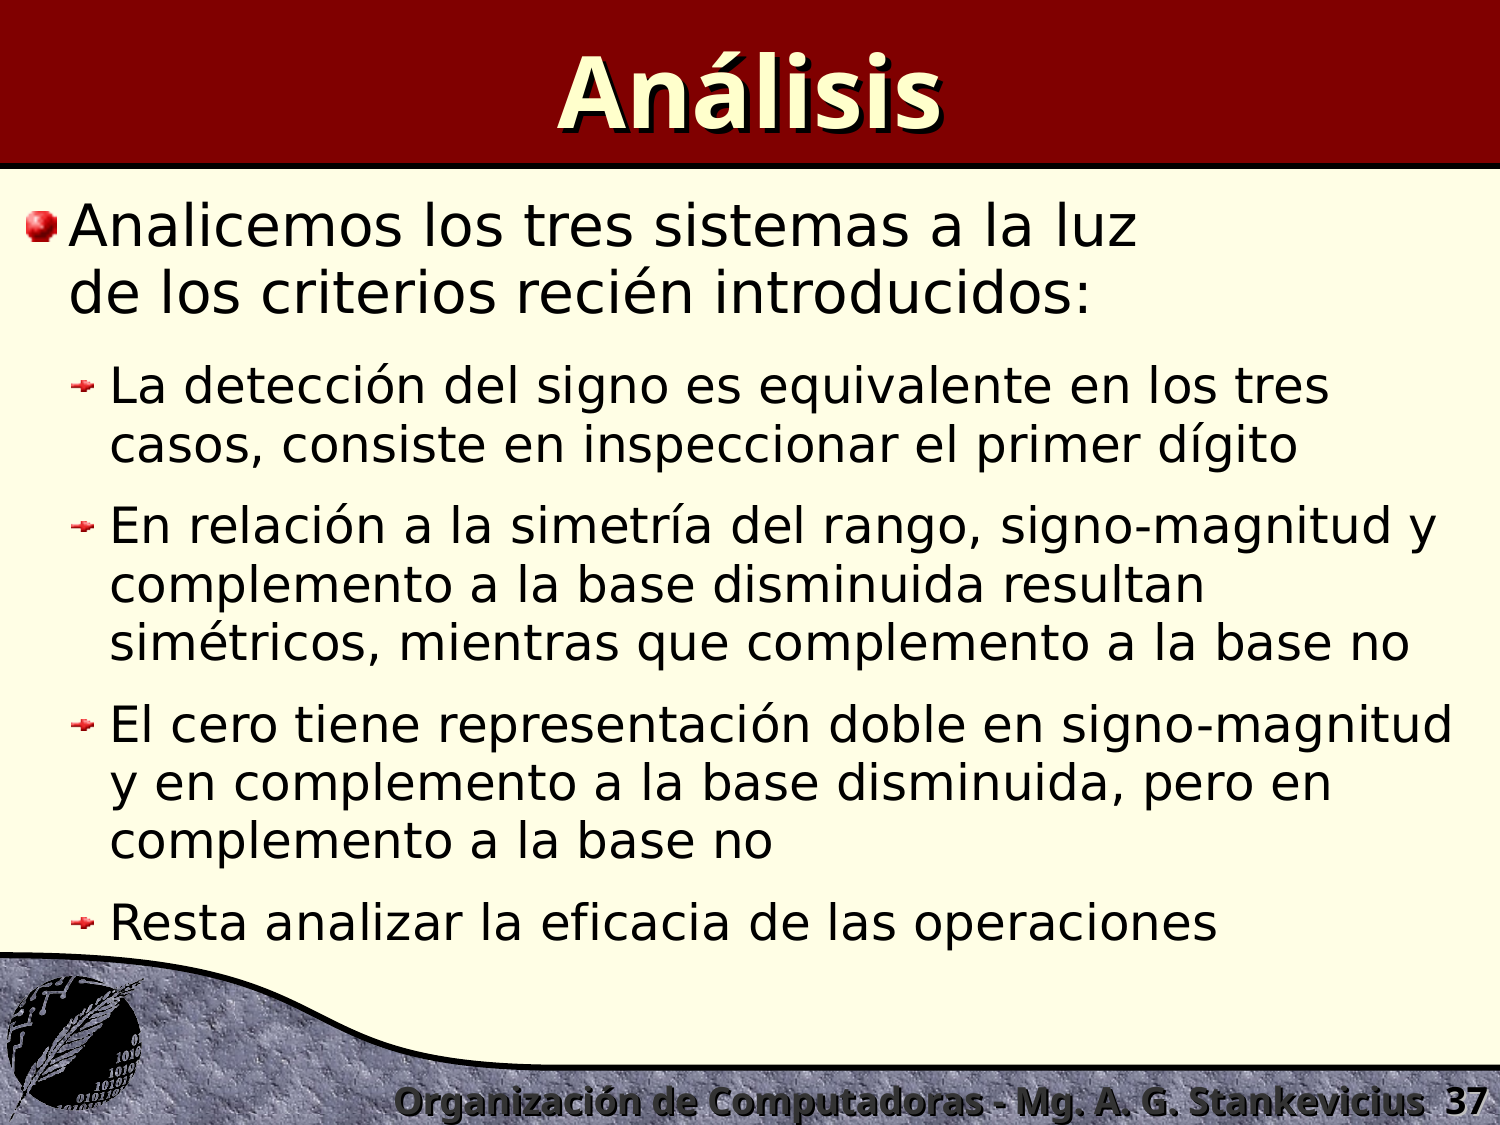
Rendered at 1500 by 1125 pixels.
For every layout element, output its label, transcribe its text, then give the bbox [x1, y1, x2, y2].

list Analicemos los tres sistemas a la luz de los criterios recién introducidos: La detección del signo es equivalente en los tres casos, consiste en inspeccionar el primer dígito En relación a la simetría del rango, signo-magnitud y complemento a la base disminuida resultan simétricos, mientras que complemento a la base no El cero tiene representación doble en signo-magnitud y en complemento a la base disminuida, pero en complemento a la base no Resta analizar la eficacia de las operaciones [11, 192, 1486, 956]
picture [448, 1100, 455, 1110]
picture [802, 1100, 806, 1110]
picture [0, 959, 1500, 1125]
picture [1058, 1100, 1065, 1110]
title Análisis [15, 5, 1485, 160]
